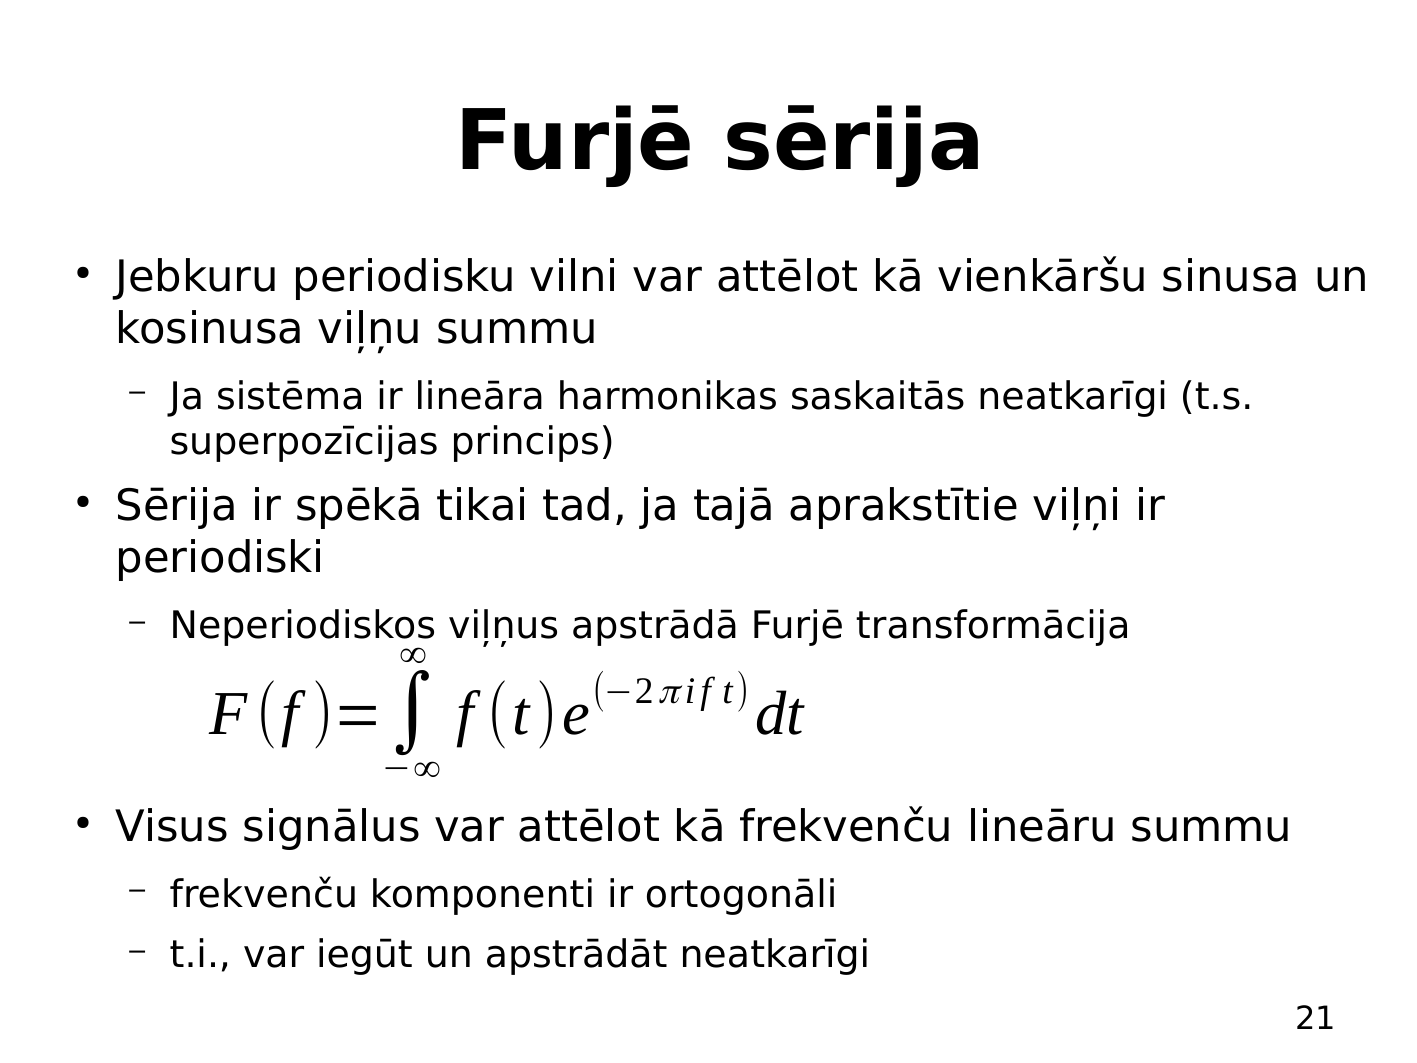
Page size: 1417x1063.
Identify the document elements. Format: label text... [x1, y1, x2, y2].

list Jebkuru periodisku vilni var attēlot kā vienkāršu sinusa un kosinusa viļņu summu Ja sistēma ir lineāra harmonikas saskaitās neatkarīgi (t.s. superpozīcijas princips) Sērija ir spēkā tikai tad, ja tajā aprakstītie viļņi ir periodiski Neperiodiskos viļņus apstrādā Furjē transformācija Visus signālus var attēlot kā frekvenču lineāru summu frekvenču komponenti ir ortogonāli t.i., var iegūt un apstrādāt neatkarīgi [47, 240, 1393, 992]
title Furjē sērija [47, 70, 1393, 201]
chart [206, 646, 809, 780]
